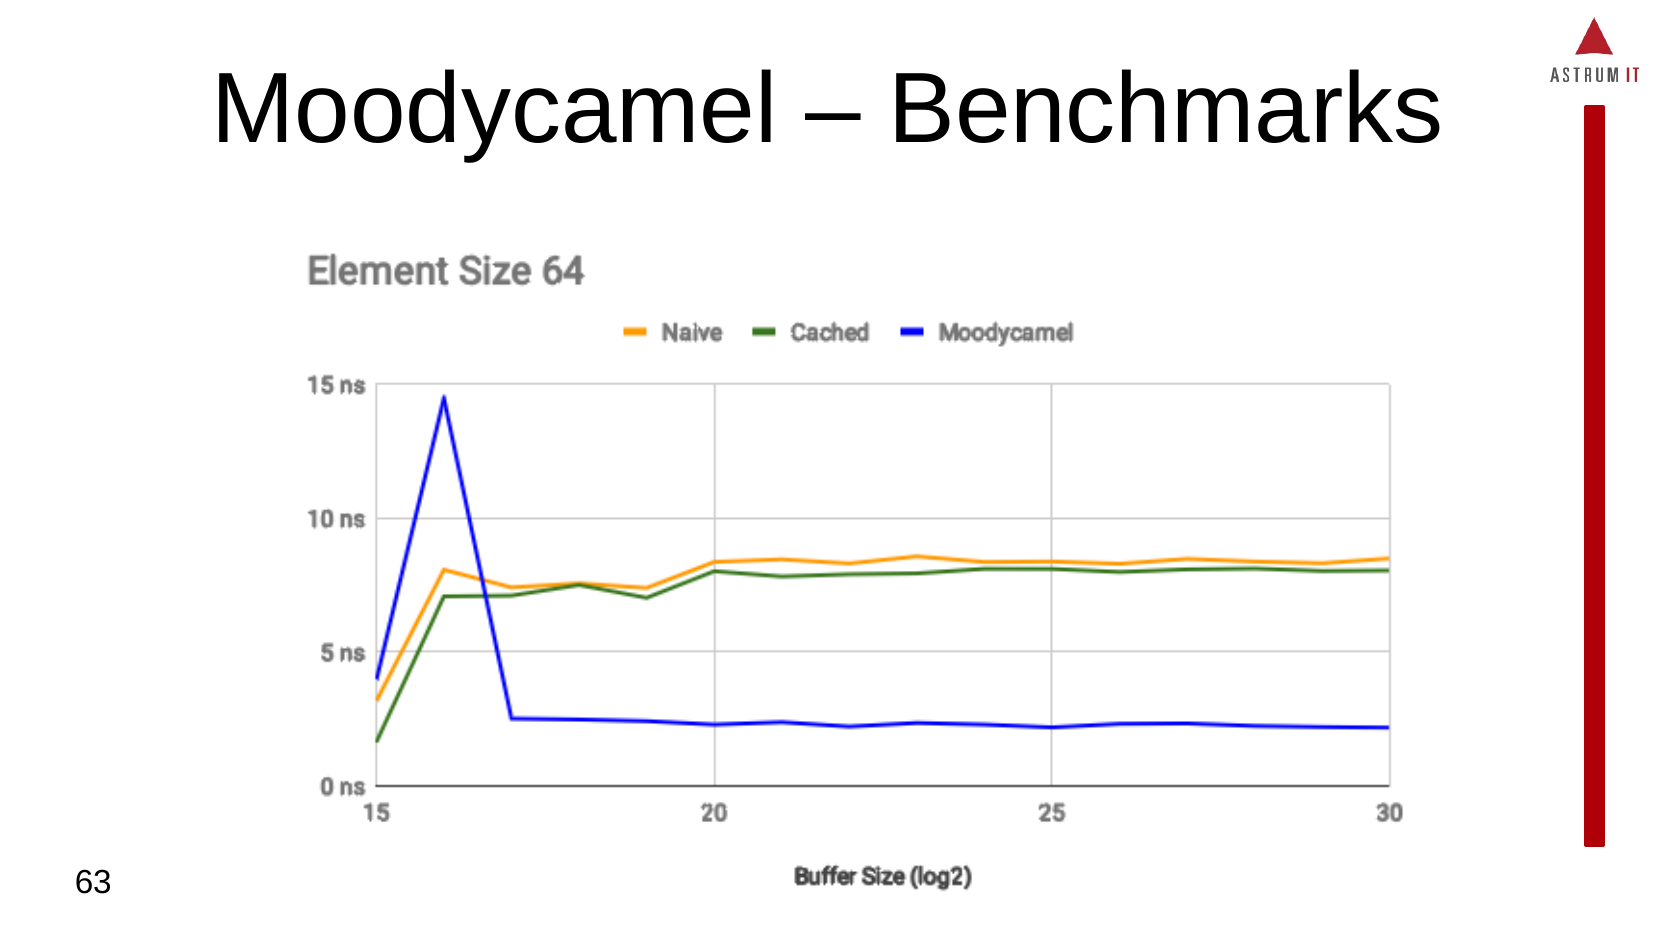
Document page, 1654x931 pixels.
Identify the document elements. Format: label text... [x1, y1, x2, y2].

picture [1550, 17, 1639, 82]
picture [270, 210, 1426, 926]
title Moodycamel – Benchmarks [114, 30, 1541, 186]
